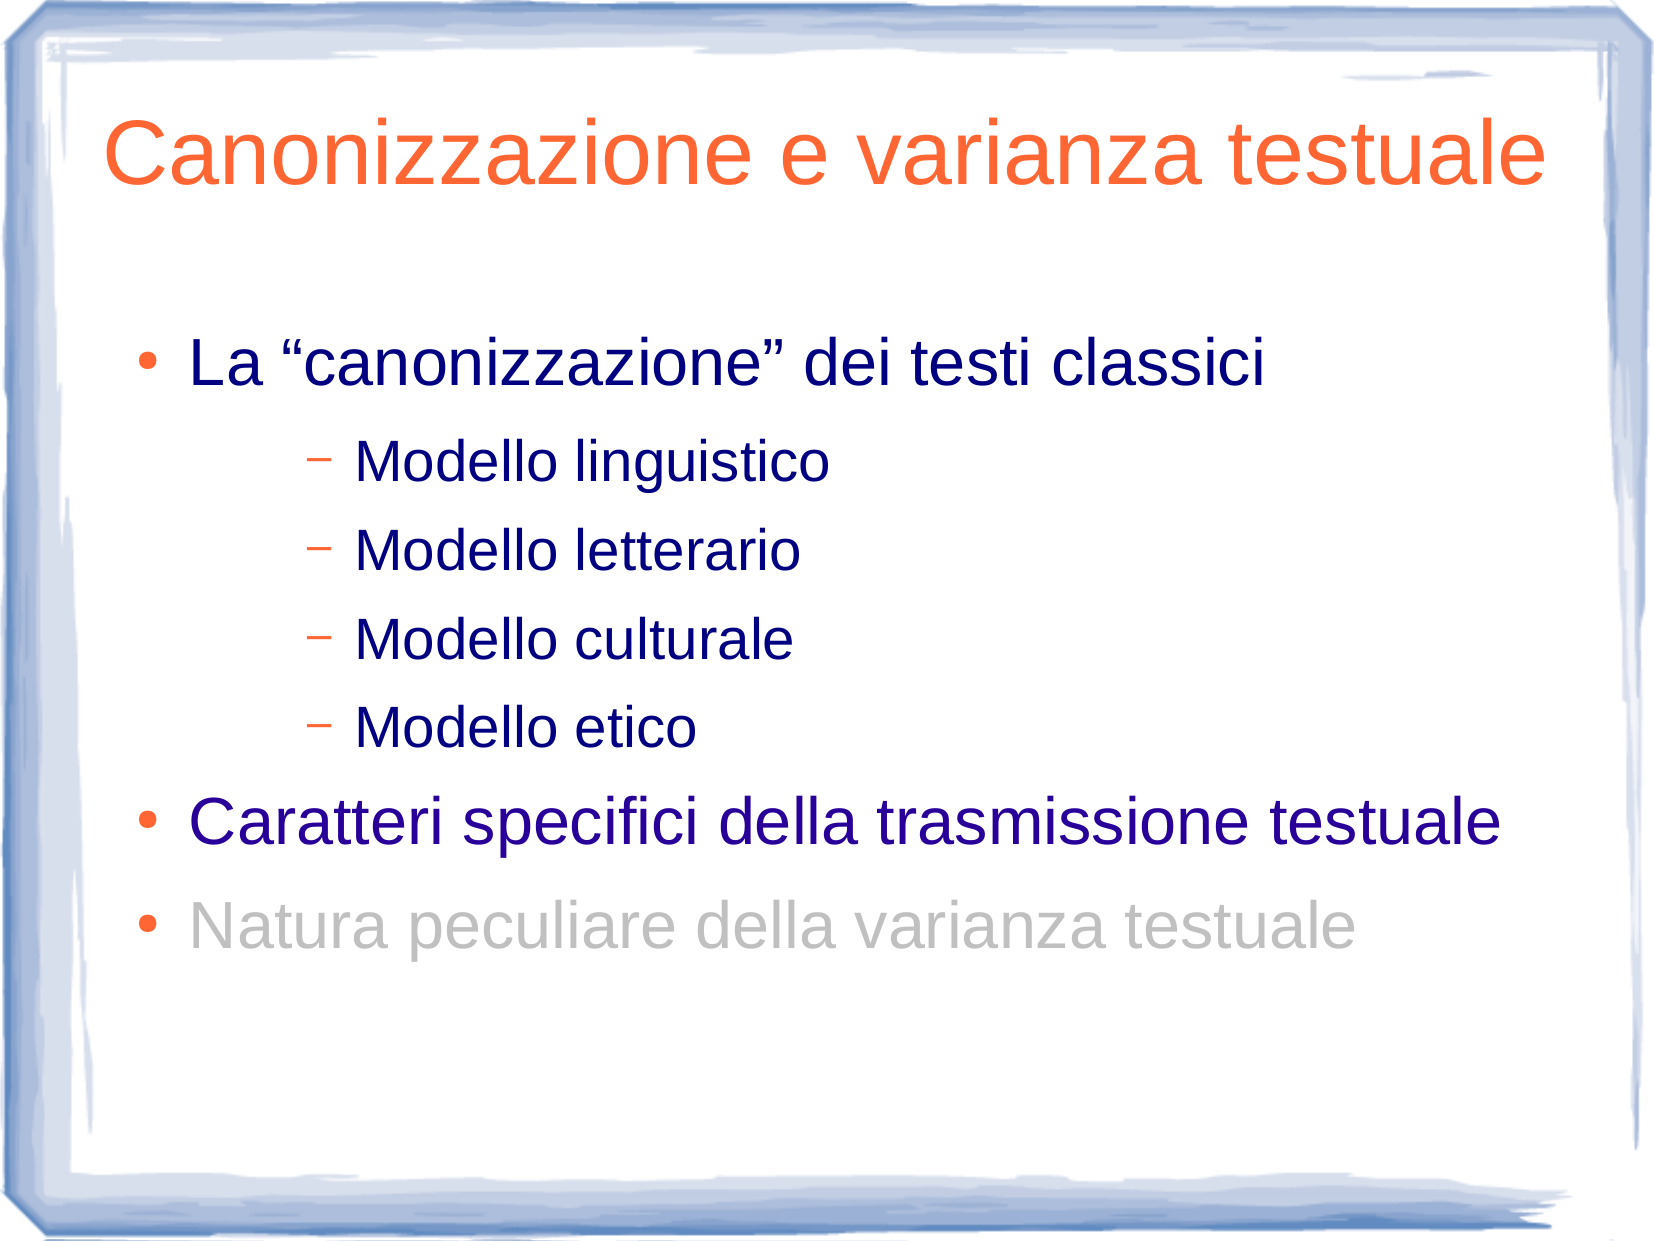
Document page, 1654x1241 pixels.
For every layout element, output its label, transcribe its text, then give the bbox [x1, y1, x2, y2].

title Canonizzazione e varianza testuale [82, 49, 1571, 257]
picture [0, 0, 1654, 1241]
list La “canonizzazione” dei testi classici Modello linguistico Modello letterario Modello culturale Modello etico Caratteri specifici della trasmissione testuale Natura peculiare della varianza testuale [118, 324, 1571, 1045]
